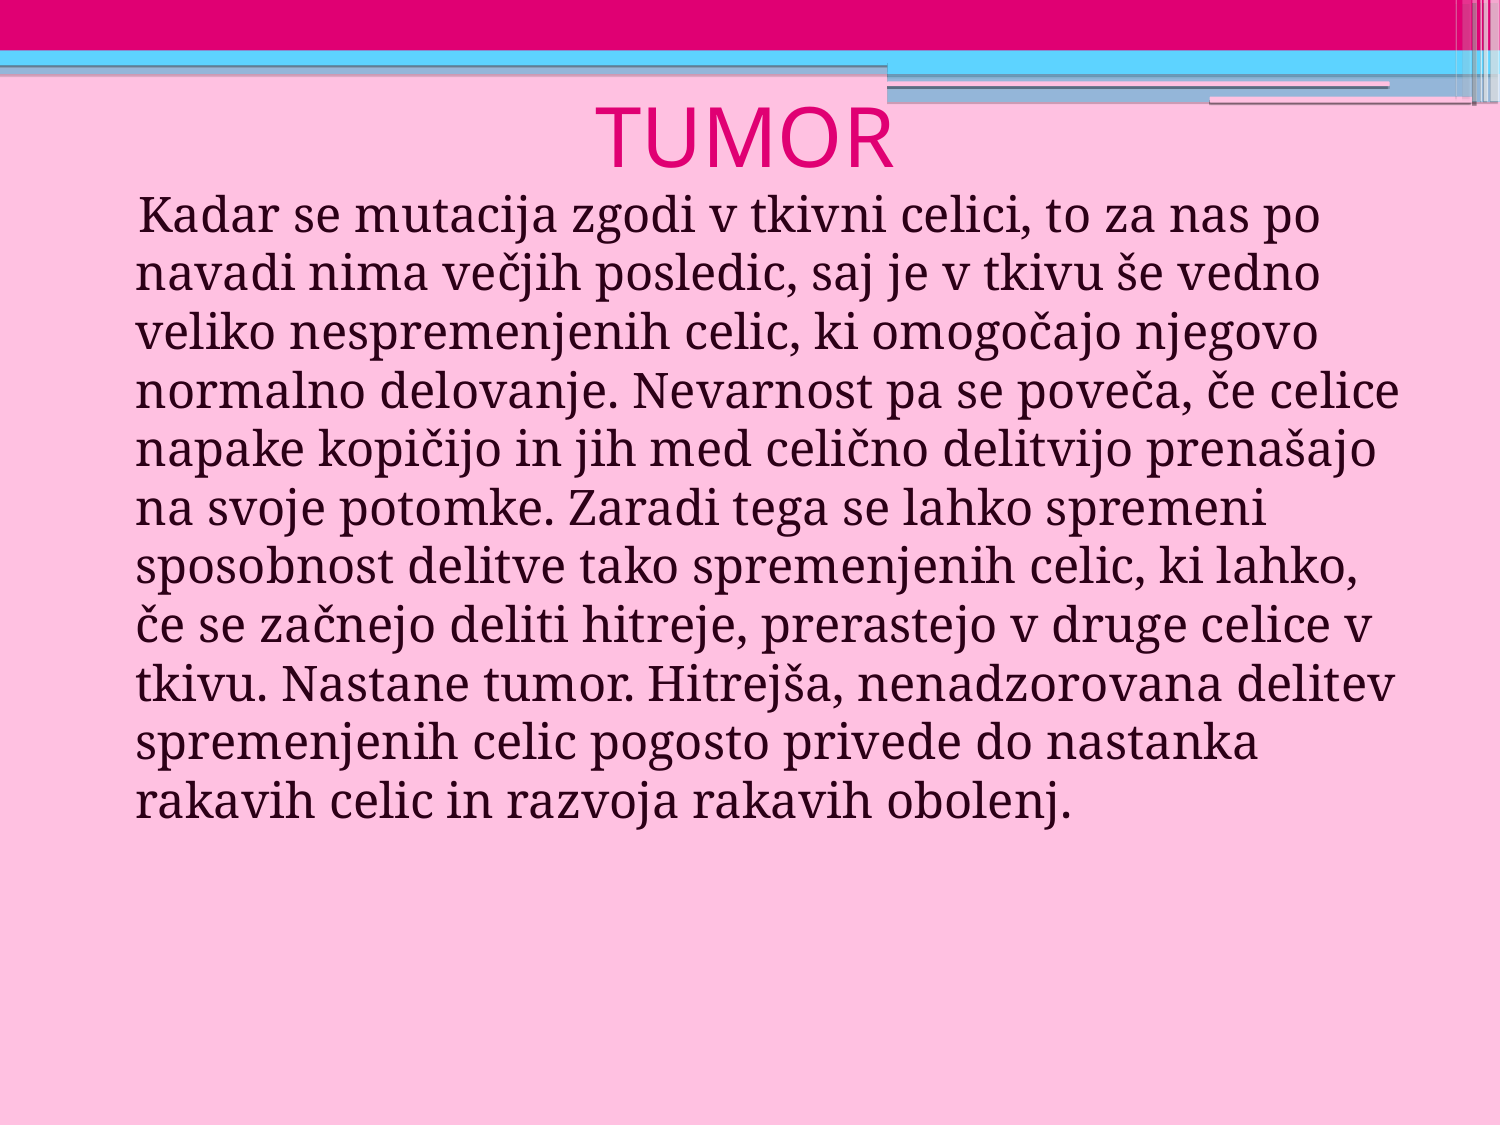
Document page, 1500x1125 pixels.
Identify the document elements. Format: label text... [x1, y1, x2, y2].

list Kadar se mutacija zgodi v tkivni celici, to za nas po navadi nima večjih posledic, saj je v tkivu še vedno veliko nespremenjenih celic, ki omogočajo njegovo normalno delovanje. Nevarnost pa se poveča, če celice napake kopičijo in jih med celično delitvijo prenašajo na svoje potomke. Zaradi tega se lahko spremeni sposobnost delitve tako spremenjenih celic, ki lahko, če se začnejo deliti hitreje, prerastejo v druge celice v tkivu. Nastane tumor. Hitrejša, nenadzorovana delitev spremenjenih celic pogosto privede do nastanka rakavih celic in razvoja rakavih obolenj. [70, 175, 1421, 886]
title TUMOR [70, 46, 1421, 175]
